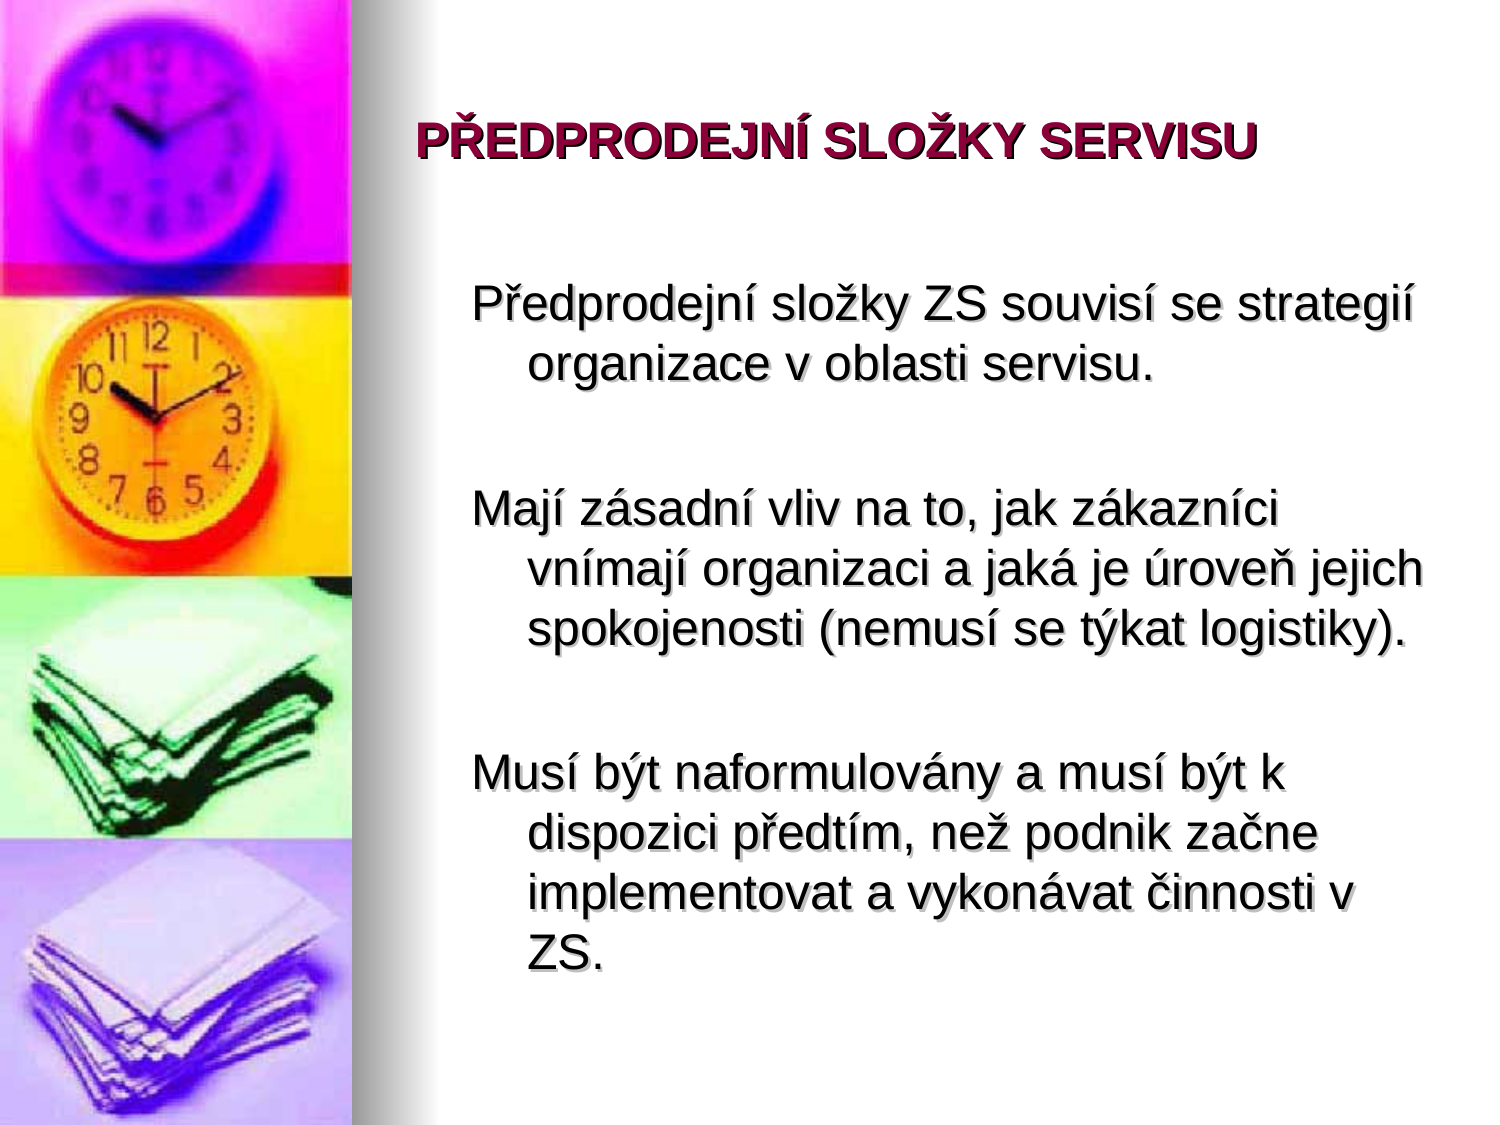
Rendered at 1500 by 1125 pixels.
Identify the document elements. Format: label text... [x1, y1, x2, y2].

list Předprodejní složky ZS souvisí se strategií organizace v oblasti servisu. Mají zásadní vliv na to, jak zákazníci vnímají organizaci a jaká je úroveň jejich spokojenosti (nemusí se týkat logistiky). Musí být naformulovány a musí být k dispozici předtím, než podnik začne implementovat a vykonávat činnosti v ZS. [399, 262, 1450, 1000]
title PŘEDPRODEJNÍ SLOŽKY SERVISU [399, 37, 1450, 238]
